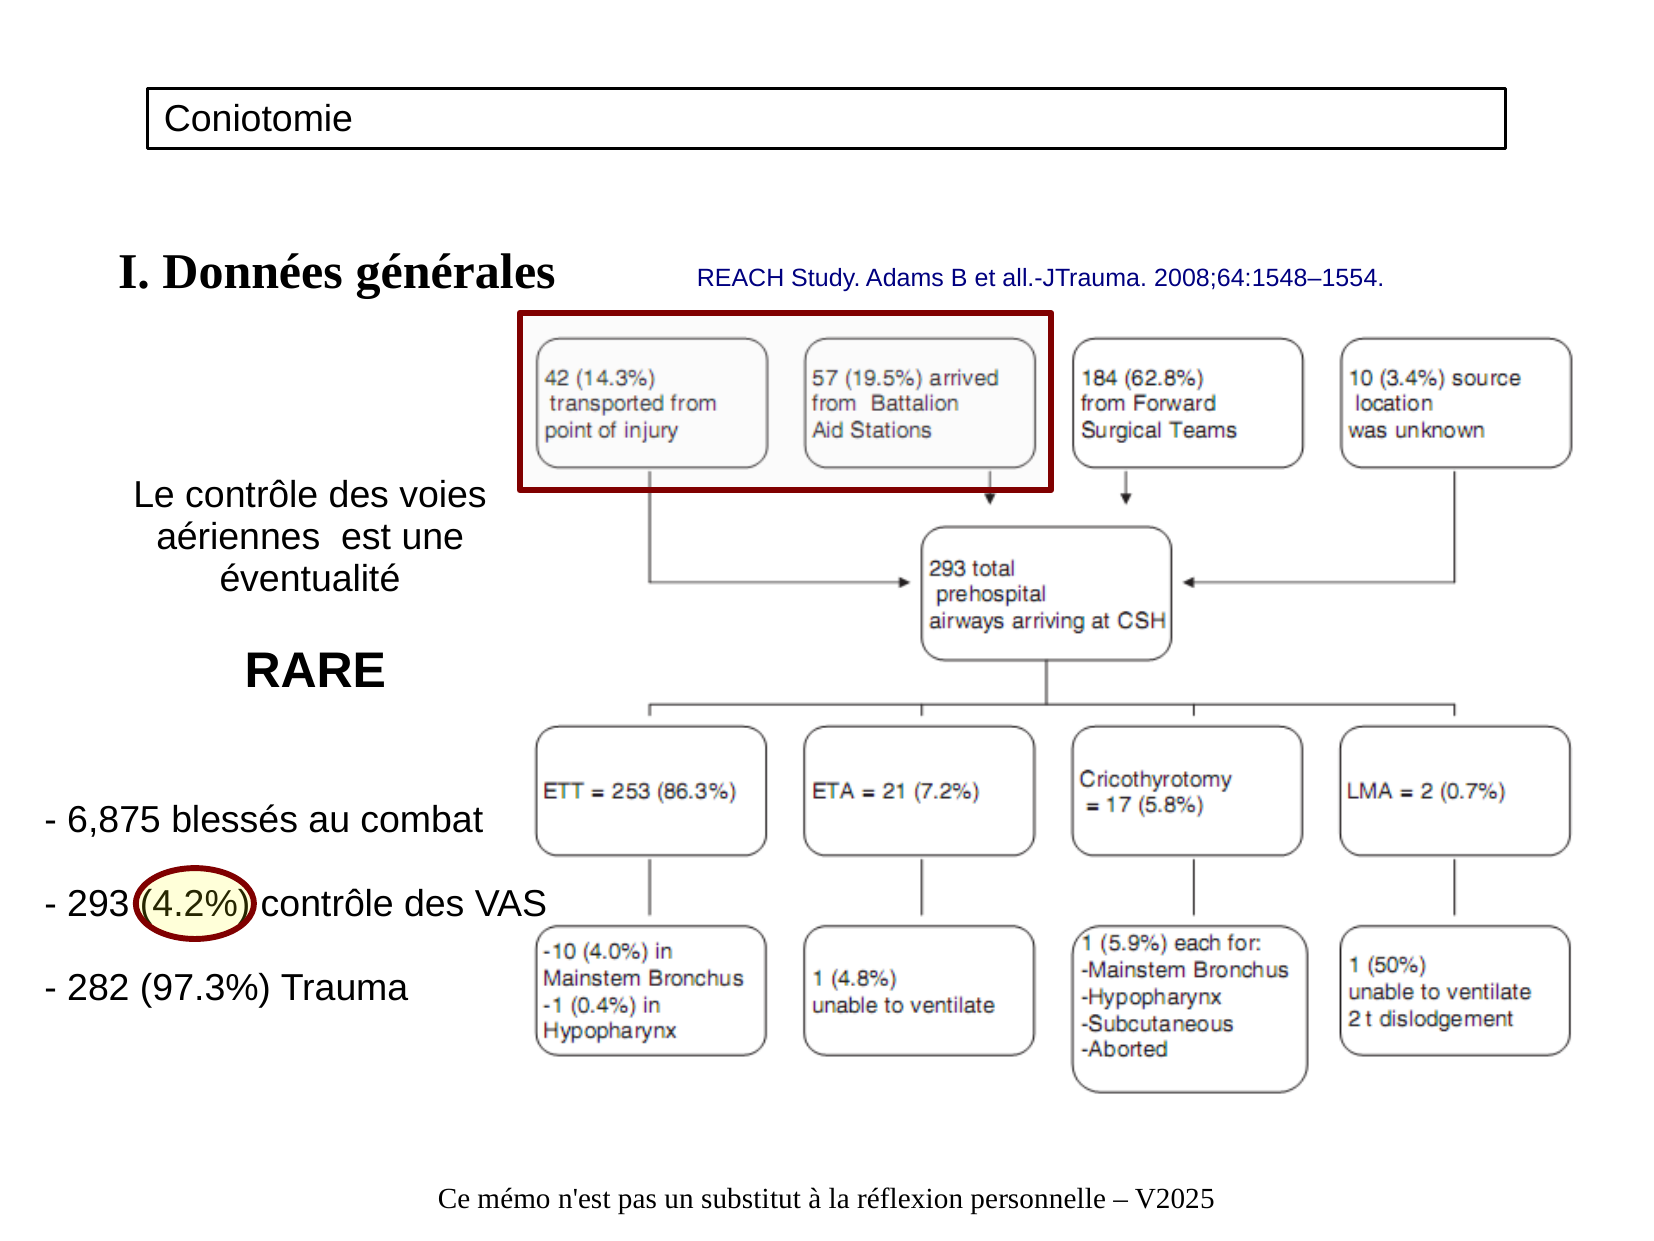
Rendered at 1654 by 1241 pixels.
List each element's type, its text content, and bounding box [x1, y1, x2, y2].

text_box [135, 868, 254, 939]
text_box Le contrôle des voies aériennes est une éventualité RARE [88, 466, 519, 707]
picture [519, 330, 1578, 1099]
text_box REACH Study. Adams B et all.-JTrauma. 2008;64:1548–1554. [518, 256, 1565, 313]
text_box I. Données générales [103, 236, 1518, 308]
text_box Ce mémo n'est pas un substitut à la réflexion personnelle – V2025 [0, 1175, 1654, 1233]
text_box - 6,875 blessés au combat - 293 (4.2%) contrôle des VAS - 282 (97.3%) Trauma [29, 791, 591, 1017]
text_box Coniotomie [147, 88, 1506, 149]
text_box [519, 312, 1052, 491]
